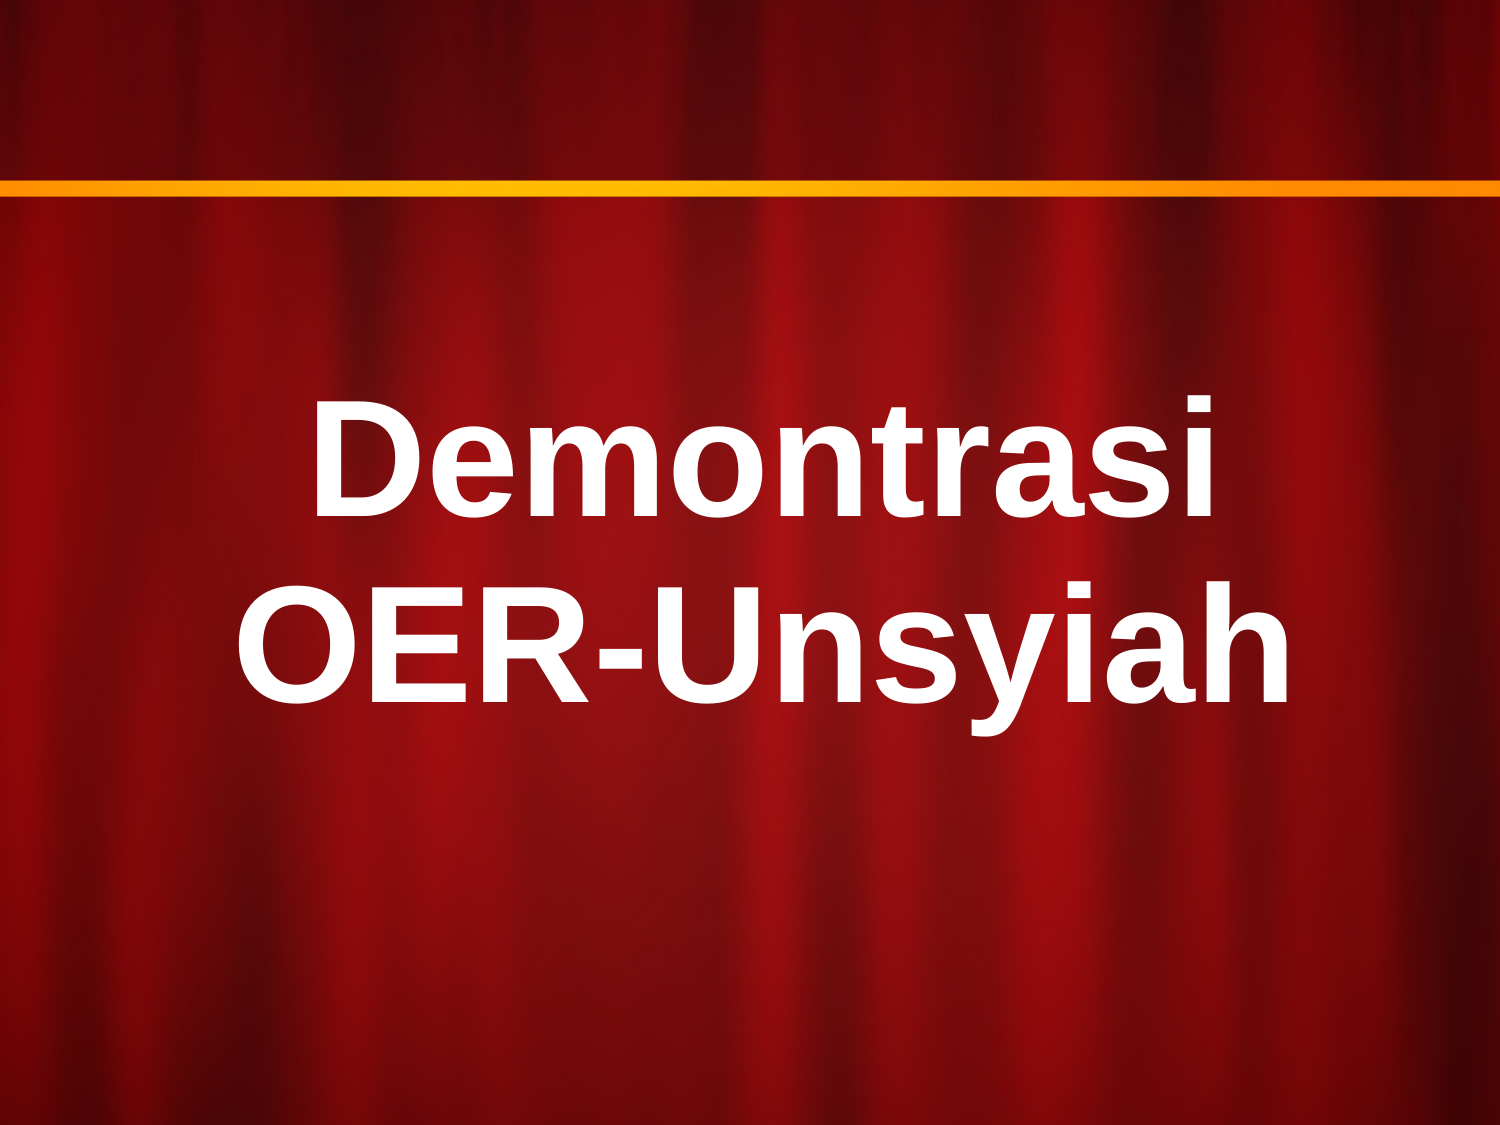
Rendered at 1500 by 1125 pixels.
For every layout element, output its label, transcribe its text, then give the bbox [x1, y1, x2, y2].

picture [0, 0, 1500, 1125]
subtitle Demontrasi OER-Unsyiah [90, 329, 1440, 773]
